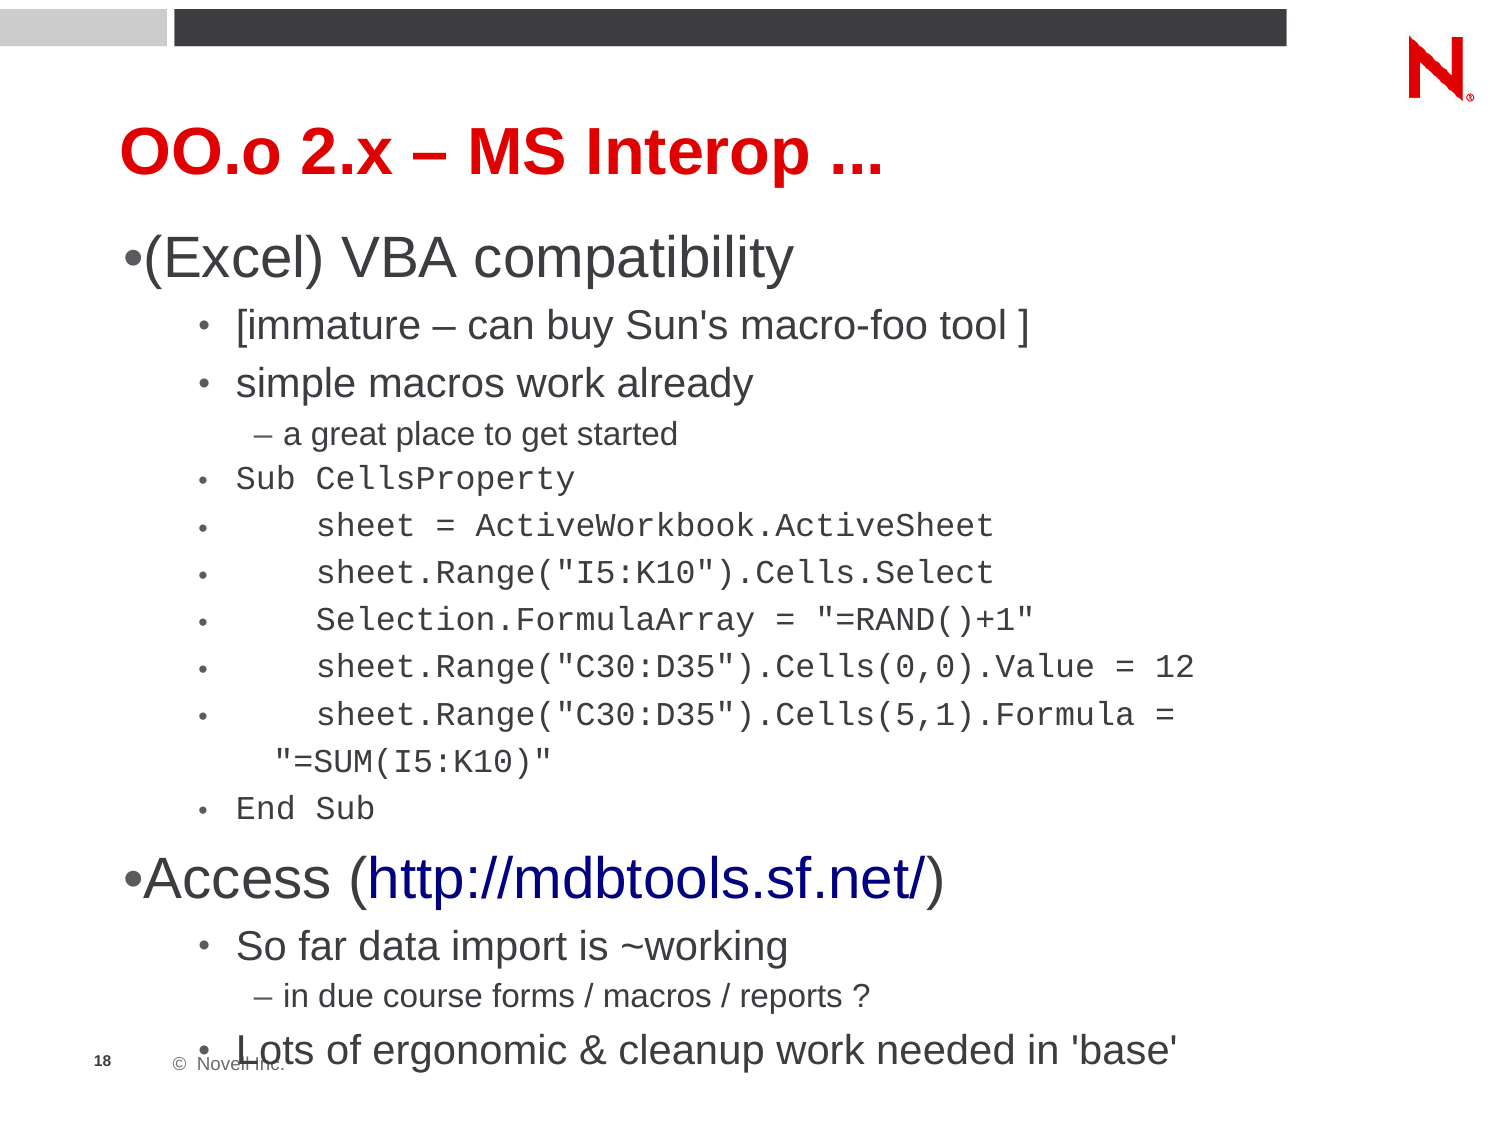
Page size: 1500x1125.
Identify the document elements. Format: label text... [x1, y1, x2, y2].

title OO.o 2.x – MS Interop ... [119, 106, 1252, 201]
list (Excel) VBA compatibility [immature – can buy Sun's macro-foo tool ] simple macros work already a great place to get started Sub CellsProperty sheet = ActiveWorkbook.ActiveSheet sheet.Range("I5:K10").Cells.Select Selection.FormulaArray = "=RAND()+1" sheet.Range("C30:D35").Cells(0,0).Value = 12 sheet.Range("C30:D35").Cells(5,1).Formula = "=SUM(I5:K10)" End Sub Access (http://mdbtools.sf.net/) So far data import is ~working in due course forms / macros / reports ? Lots of ergonomic & cleanup work needed in 'base' [123, 208, 1448, 1010]
picture [1404, 32, 1477, 105]
